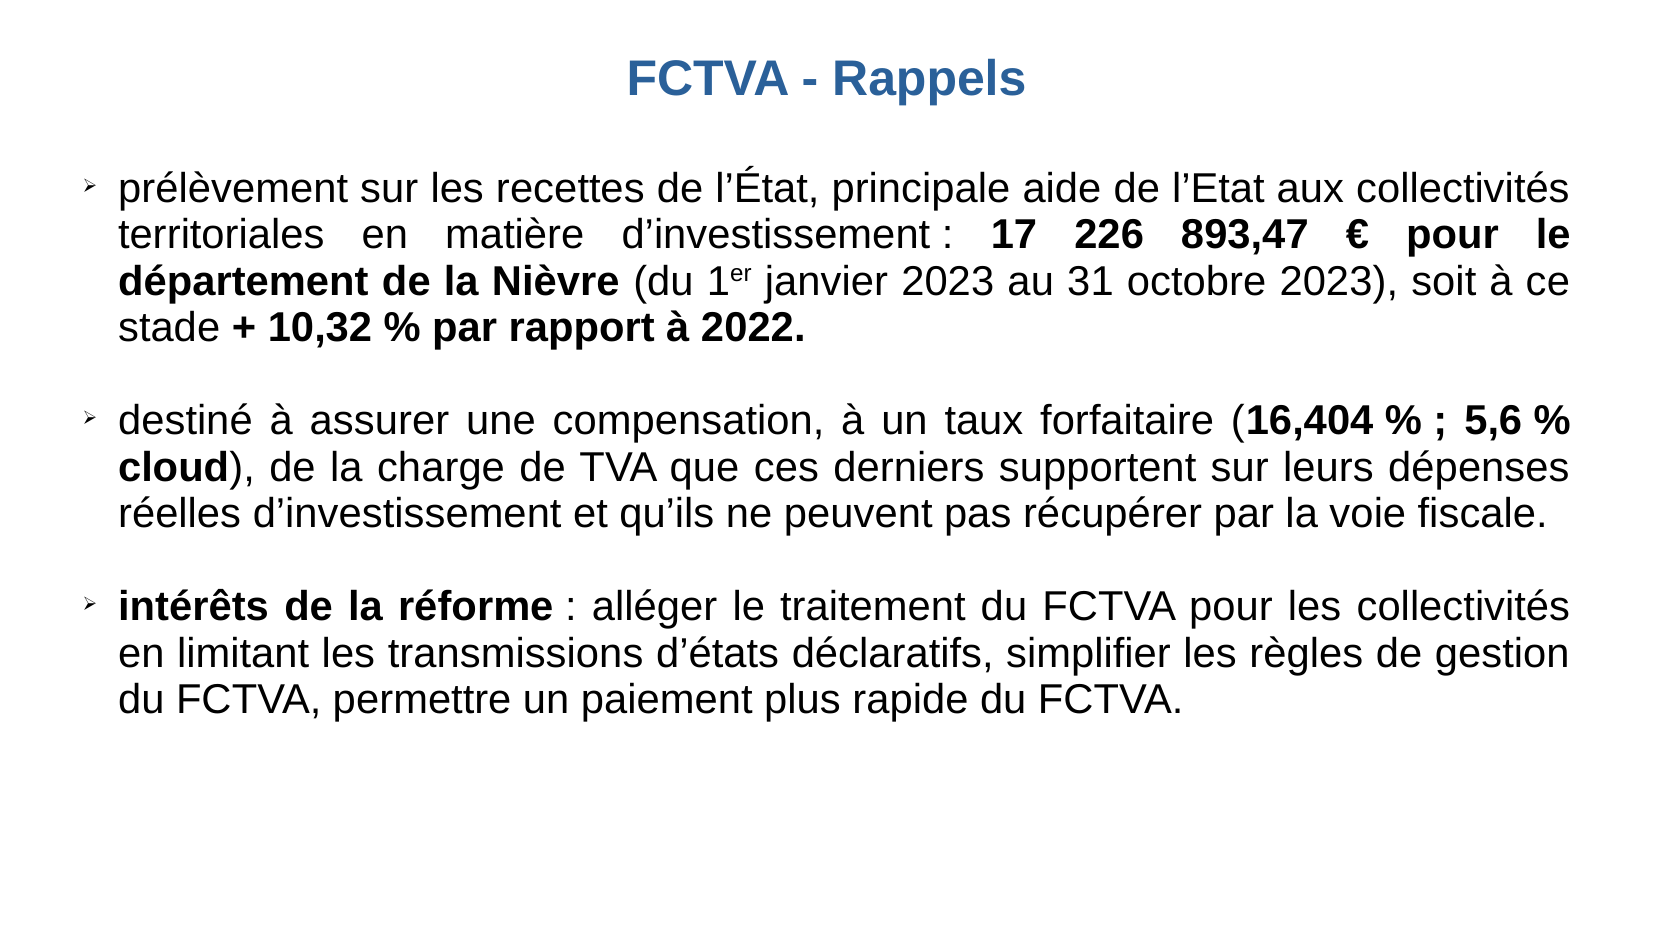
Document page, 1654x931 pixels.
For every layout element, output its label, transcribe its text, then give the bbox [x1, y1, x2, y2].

title FCTVA - Rappels [82, 37, 1571, 118]
subtitle prélèvement sur les recettes de l’État, principale aide de l’Etat aux collectivités territoriales en matière d’investissement : 17 226 893,47 € pour le département de la Nièvre (du 1er janvier 2023 au 31 octobre 2023), soit à ce stade + 10,32 % par rapport à 2022. destiné à assurer une compensation, à un taux forfaitaire (16,404 % ; 5,6 % cloud), de la charge de TVA que ces derniers supportent sur leurs dépenses réelles d’investissement et qu’ils ne peuvent pas récupérer par la voie fiscale. intérêts de la réforme : alléger le traitement du FCTVA pour les collectivités en limitant les transmissions d’états déclaratifs, simplifier les règles de gestion du FCTVA, permettre un paiement plus rapide du FCTVA. [82, 118, 1571, 909]
